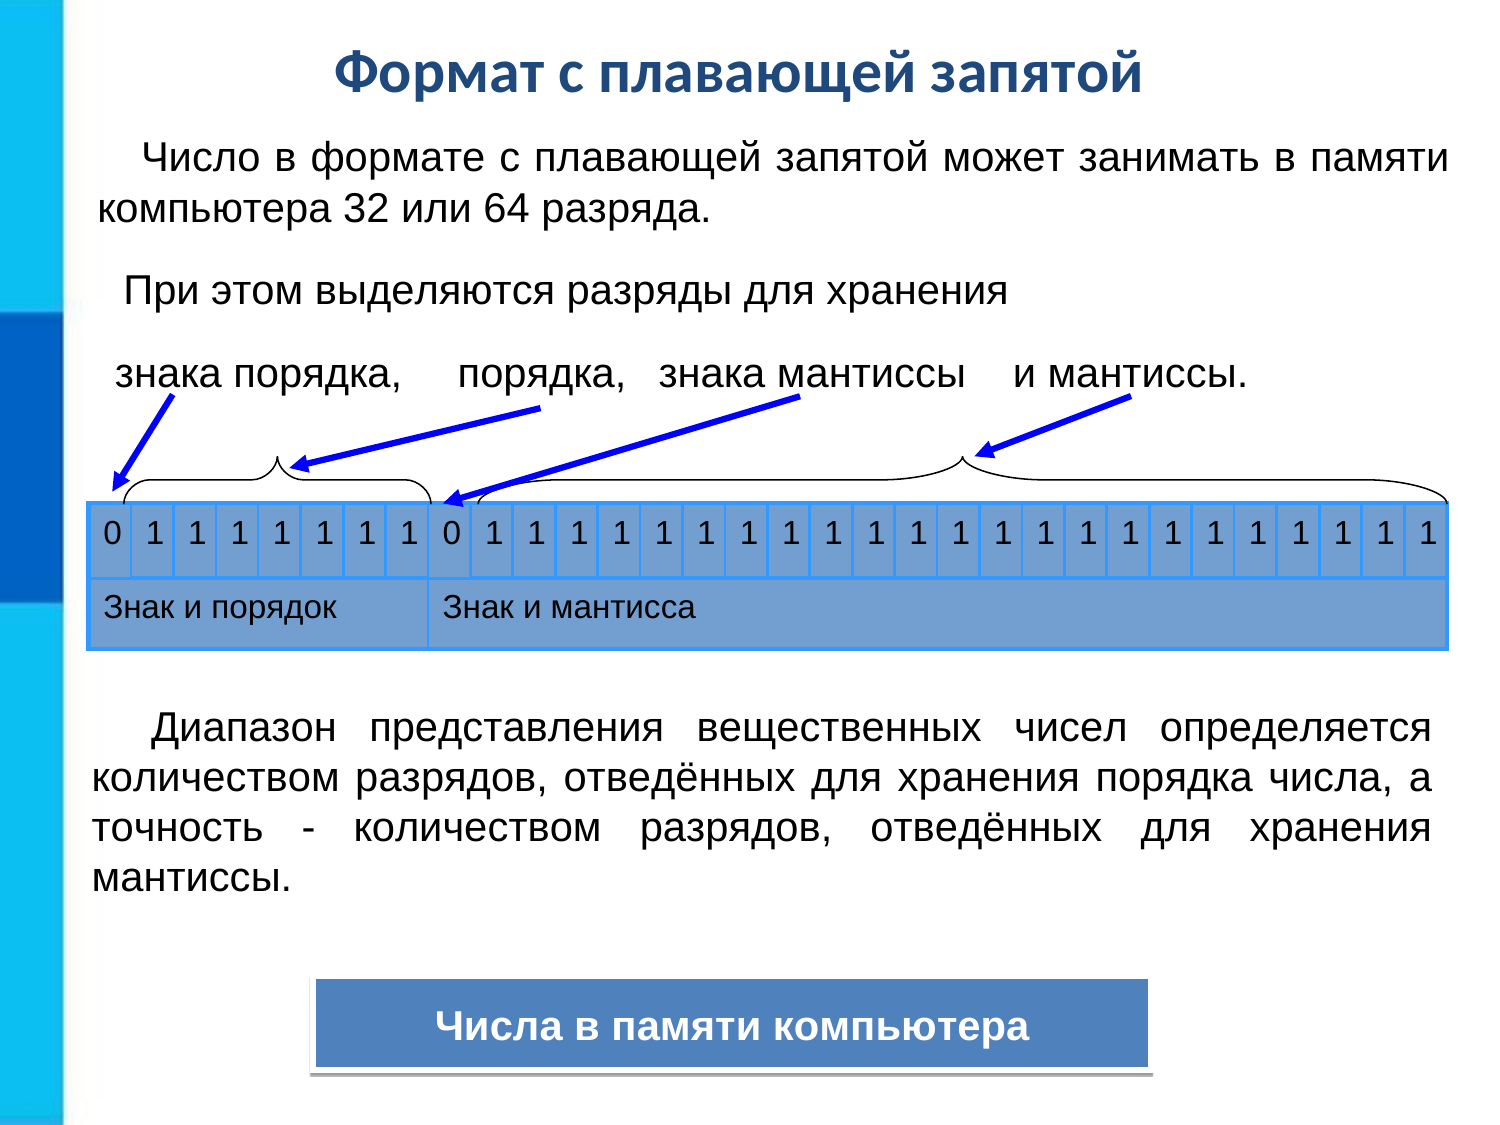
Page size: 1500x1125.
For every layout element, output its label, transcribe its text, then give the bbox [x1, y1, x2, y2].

table_header 1 [684, 505, 724, 576]
text_box Формат с плавающей запятой [53, 31, 1426, 114]
table_cell Знак и порядок [91, 580, 427, 647]
table_header 1 [641, 505, 681, 576]
table_header 1 [1193, 505, 1233, 576]
text_box Число в формате с плавающей запятой может занимать в памяти компьютера 32 или 64 разряда. [82, 122, 1465, 239]
text_box и мантиссы. [998, 338, 1318, 404]
table_header 1 [938, 505, 978, 576]
table_header 1 [1066, 505, 1105, 576]
table_header 1 [896, 505, 936, 576]
table_header 1 [1278, 505, 1318, 576]
table_header 1 [811, 505, 851, 576]
table_header 1 [345, 505, 384, 576]
table_header 1 [514, 505, 554, 576]
table_header 1 [769, 505, 808, 576]
table_header 1 [472, 505, 511, 576]
table_header 1 [1023, 505, 1063, 576]
table_header 1 [854, 505, 893, 576]
table_header 1 [557, 505, 596, 576]
table_header 1 [259, 505, 299, 576]
table_header 1 [981, 505, 1021, 576]
table_header 1 [1108, 505, 1148, 576]
text_box порядка, [442, 338, 643, 404]
table_header 1 [726, 505, 766, 576]
text_box знака порядка, [100, 338, 442, 404]
table_header 1 [1406, 505, 1445, 576]
table_header 1 [1321, 505, 1360, 576]
table_header 1 [217, 505, 257, 576]
text_box Числа в памяти компьютера [312, 976, 1152, 1071]
table_header 0 [429, 505, 469, 577]
table_header 1 [175, 505, 215, 576]
table_header 1 [599, 505, 639, 576]
text_box При этом выделяются разряды для хранения [64, 255, 1447, 321]
table_header 1 [1151, 505, 1190, 576]
picture [0, 0, 1500, 1125]
table_cell Знак и мантисса [429, 580, 1445, 647]
table_header 0 [91, 505, 130, 577]
table_header 1 [387, 505, 427, 576]
table_header 1 [132, 505, 172, 576]
table_header 1 [1363, 505, 1403, 576]
table_header 1 [302, 505, 342, 576]
table_header 1 [1235, 505, 1275, 576]
text_box знака мантиссы [643, 338, 998, 404]
text_box Диапазон представления вещественных чисел определяется количеством разрядов, отведённых для хранения порядка числа, а точность - количеством разрядов, отведённых для хранения мантиссы. [76, 692, 1448, 908]
